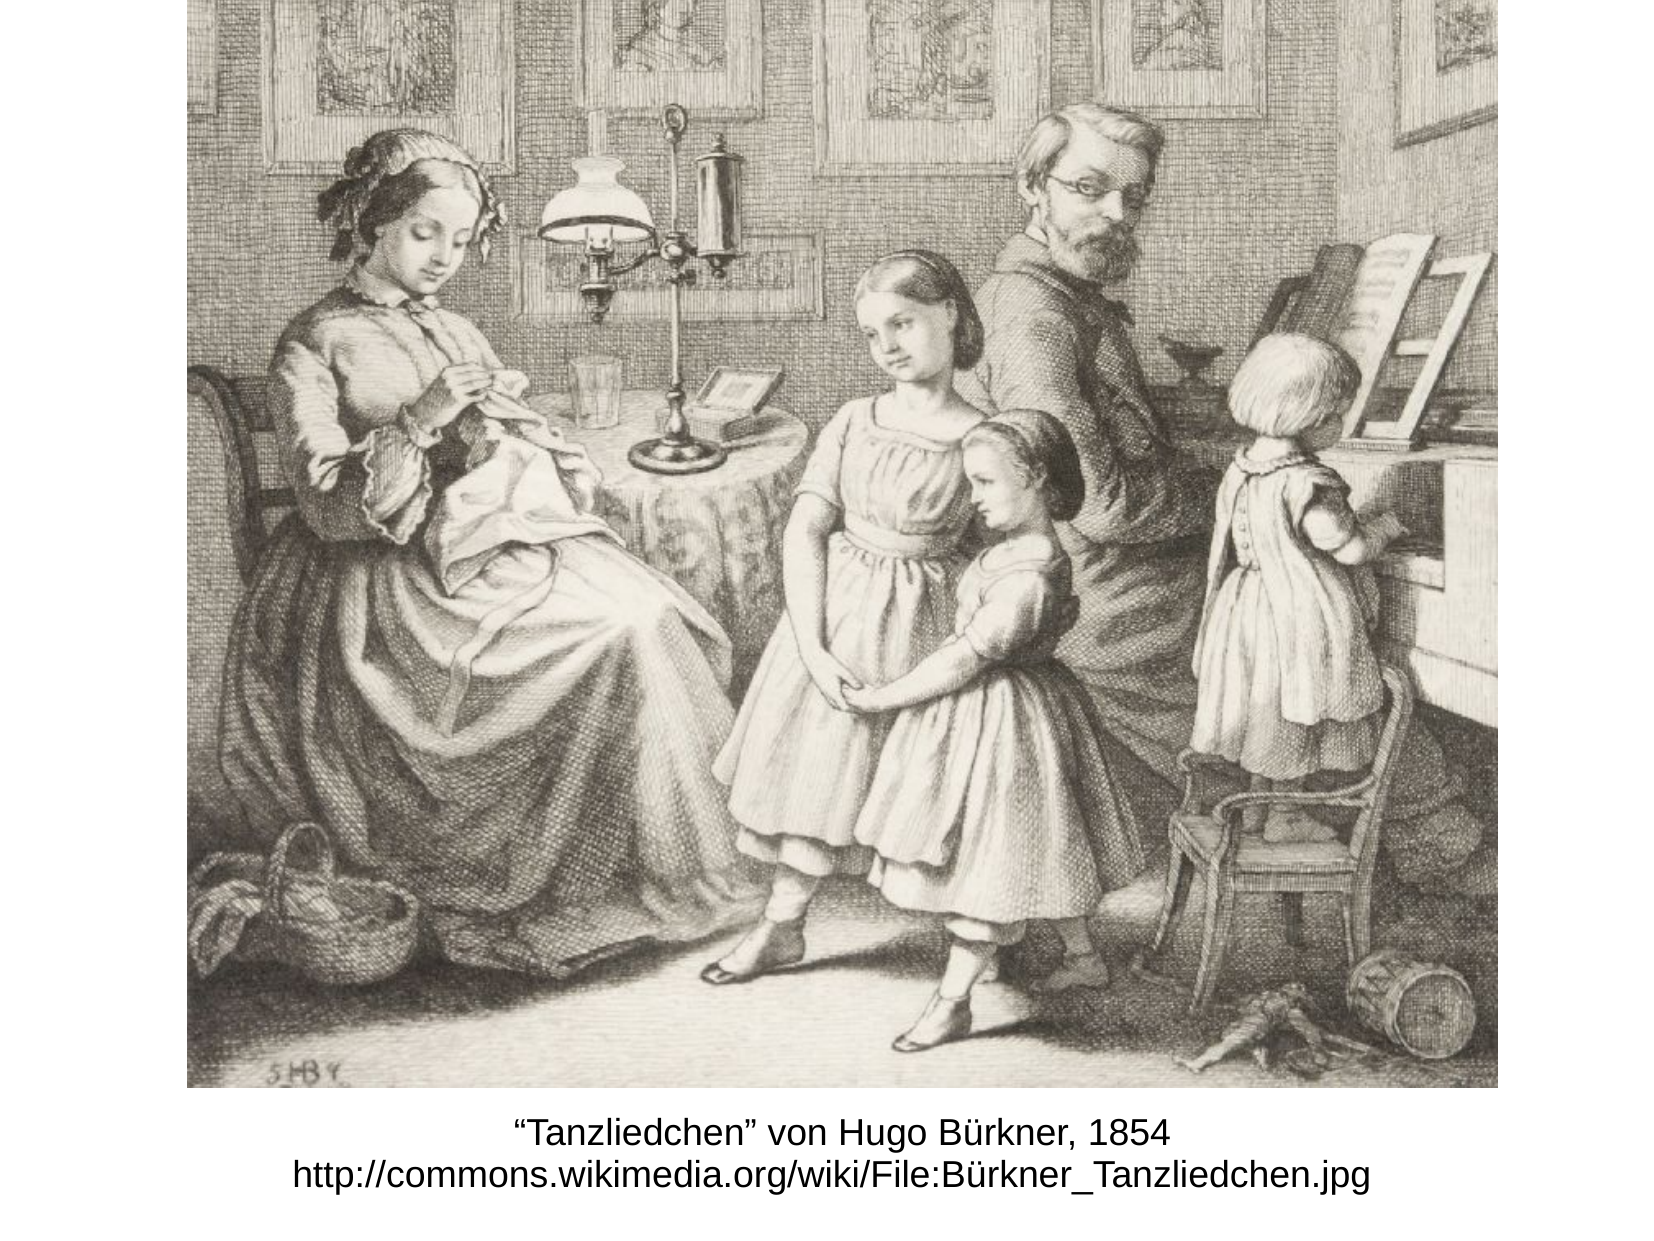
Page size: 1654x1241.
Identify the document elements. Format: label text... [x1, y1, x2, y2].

picture [187, 0, 1498, 1088]
text_box “Tanzliedchen” von Hugo Bürkner, 1854 http://commons.wikimedia.org/wiki/File:Bürkner_Tanzliedchen.jpg [277, 1088, 1463, 1241]
